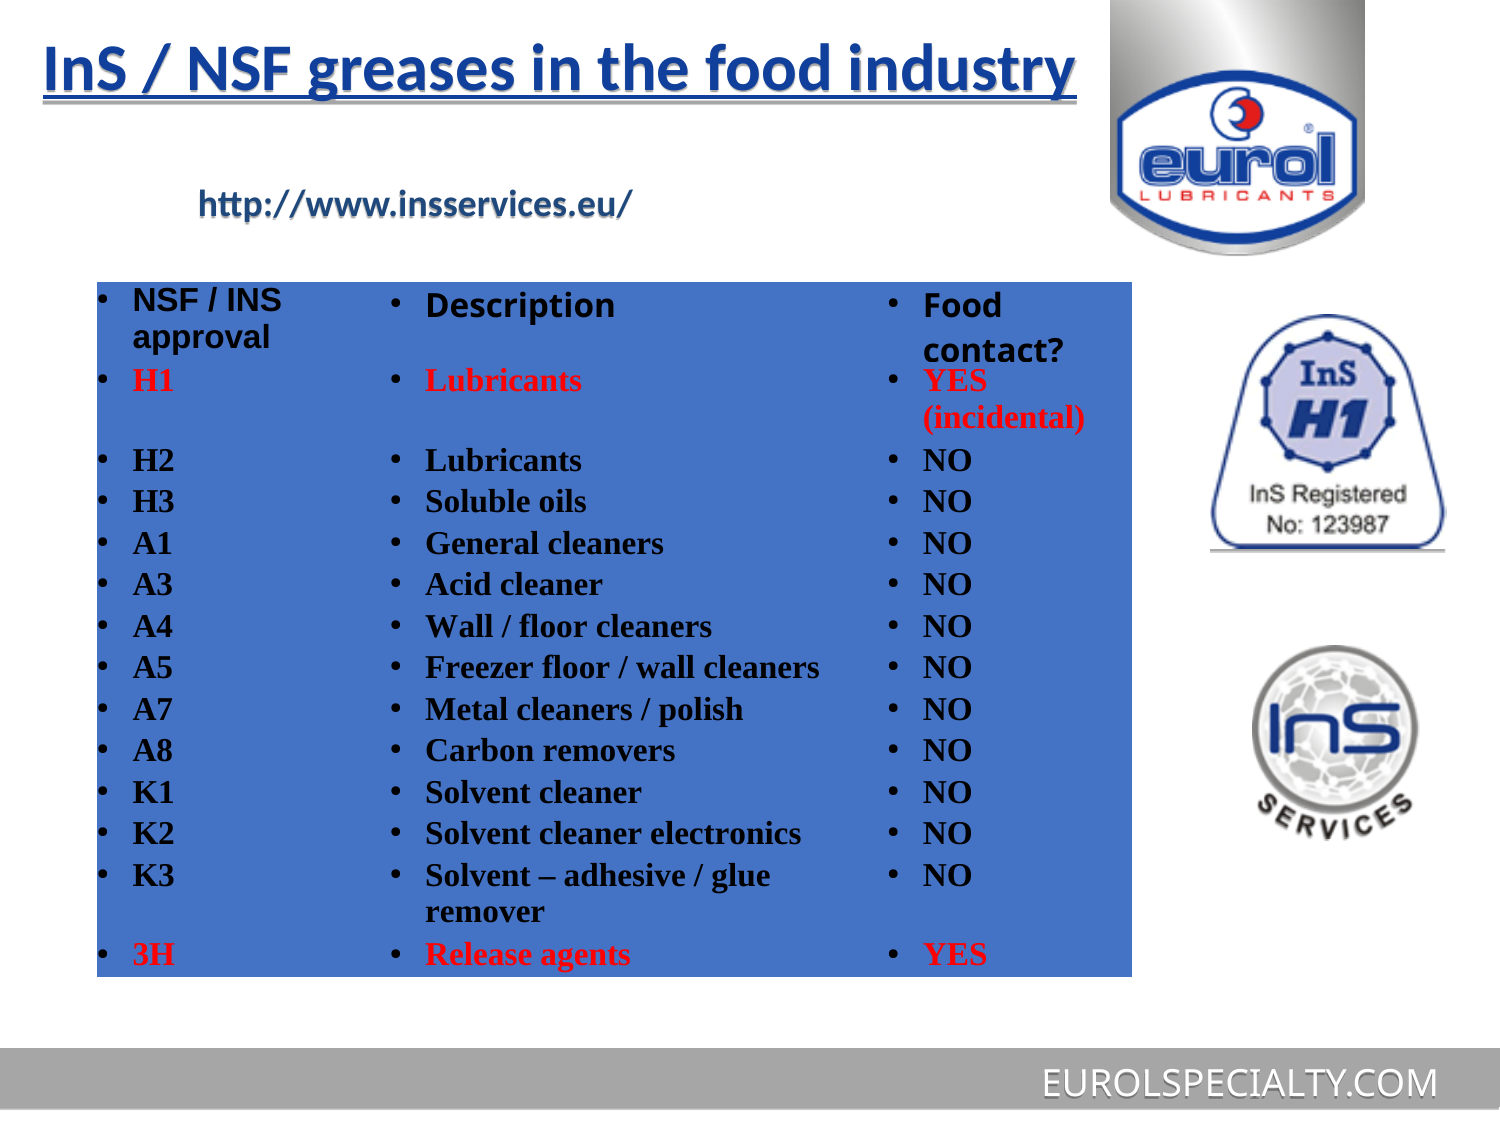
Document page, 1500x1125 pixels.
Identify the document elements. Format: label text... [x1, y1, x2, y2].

table_cell Solvent – adhesive / glue remover [390, 856, 887, 936]
table_cell Soluble oils [390, 483, 887, 524]
table_cell NO [887, 524, 1132, 566]
text_box InS / NSF greases in the food industry [28, 16, 1092, 112]
picture [1210, 314, 1447, 549]
table_cell NO [887, 690, 1132, 732]
table_cell K3 [97, 856, 390, 936]
text_box http://www.insservices.eu/ [183, 171, 648, 231]
table_header NSF / INS approval [97, 282, 390, 362]
table_cell Metal cleaners / polish [390, 690, 887, 732]
table_cell NO [887, 566, 1132, 607]
table_cell Lubricants [390, 362, 887, 441]
table_cell 3H [97, 936, 390, 977]
table_cell A7 [97, 690, 390, 732]
table_cell A1 [97, 524, 390, 566]
table_header Description [390, 282, 887, 362]
table_cell Wall / floor cleaners [390, 607, 887, 649]
table_cell K2 [97, 815, 390, 856]
table_cell Carbon removers [390, 732, 887, 773]
table_cell A5 [97, 649, 390, 690]
table_cell NO [887, 856, 1132, 936]
table_cell Lubricants [390, 441, 887, 483]
table_cell A3 [97, 566, 390, 607]
table_cell YES [887, 936, 1132, 977]
table_header Food contact? [887, 282, 1132, 362]
table_cell A8 [97, 732, 390, 773]
picture [1252, 645, 1445, 839]
table_cell General cleaners [390, 524, 887, 566]
table_cell Freezer floor / wall cleaners [390, 649, 887, 690]
table_cell NO [887, 441, 1132, 483]
table_cell Solvent cleaner electronics [390, 815, 887, 856]
table_cell K1 [97, 773, 390, 815]
table_cell NO [887, 815, 1132, 856]
table_cell H3 [97, 483, 390, 524]
table_cell A4 [97, 607, 390, 649]
table_cell YES (incidental) [887, 362, 1132, 441]
table_cell Solvent cleaner [390, 773, 887, 815]
table_cell NO [887, 732, 1132, 773]
table_cell Release agents [390, 936, 887, 977]
table_cell NO [887, 773, 1132, 815]
table_cell NO [887, 483, 1132, 524]
table_cell Acid cleaner [390, 566, 887, 607]
table_cell H2 [97, 441, 390, 483]
table_cell H1 [97, 362, 390, 441]
table_cell NO [887, 607, 1132, 649]
table_cell NO [887, 649, 1132, 690]
